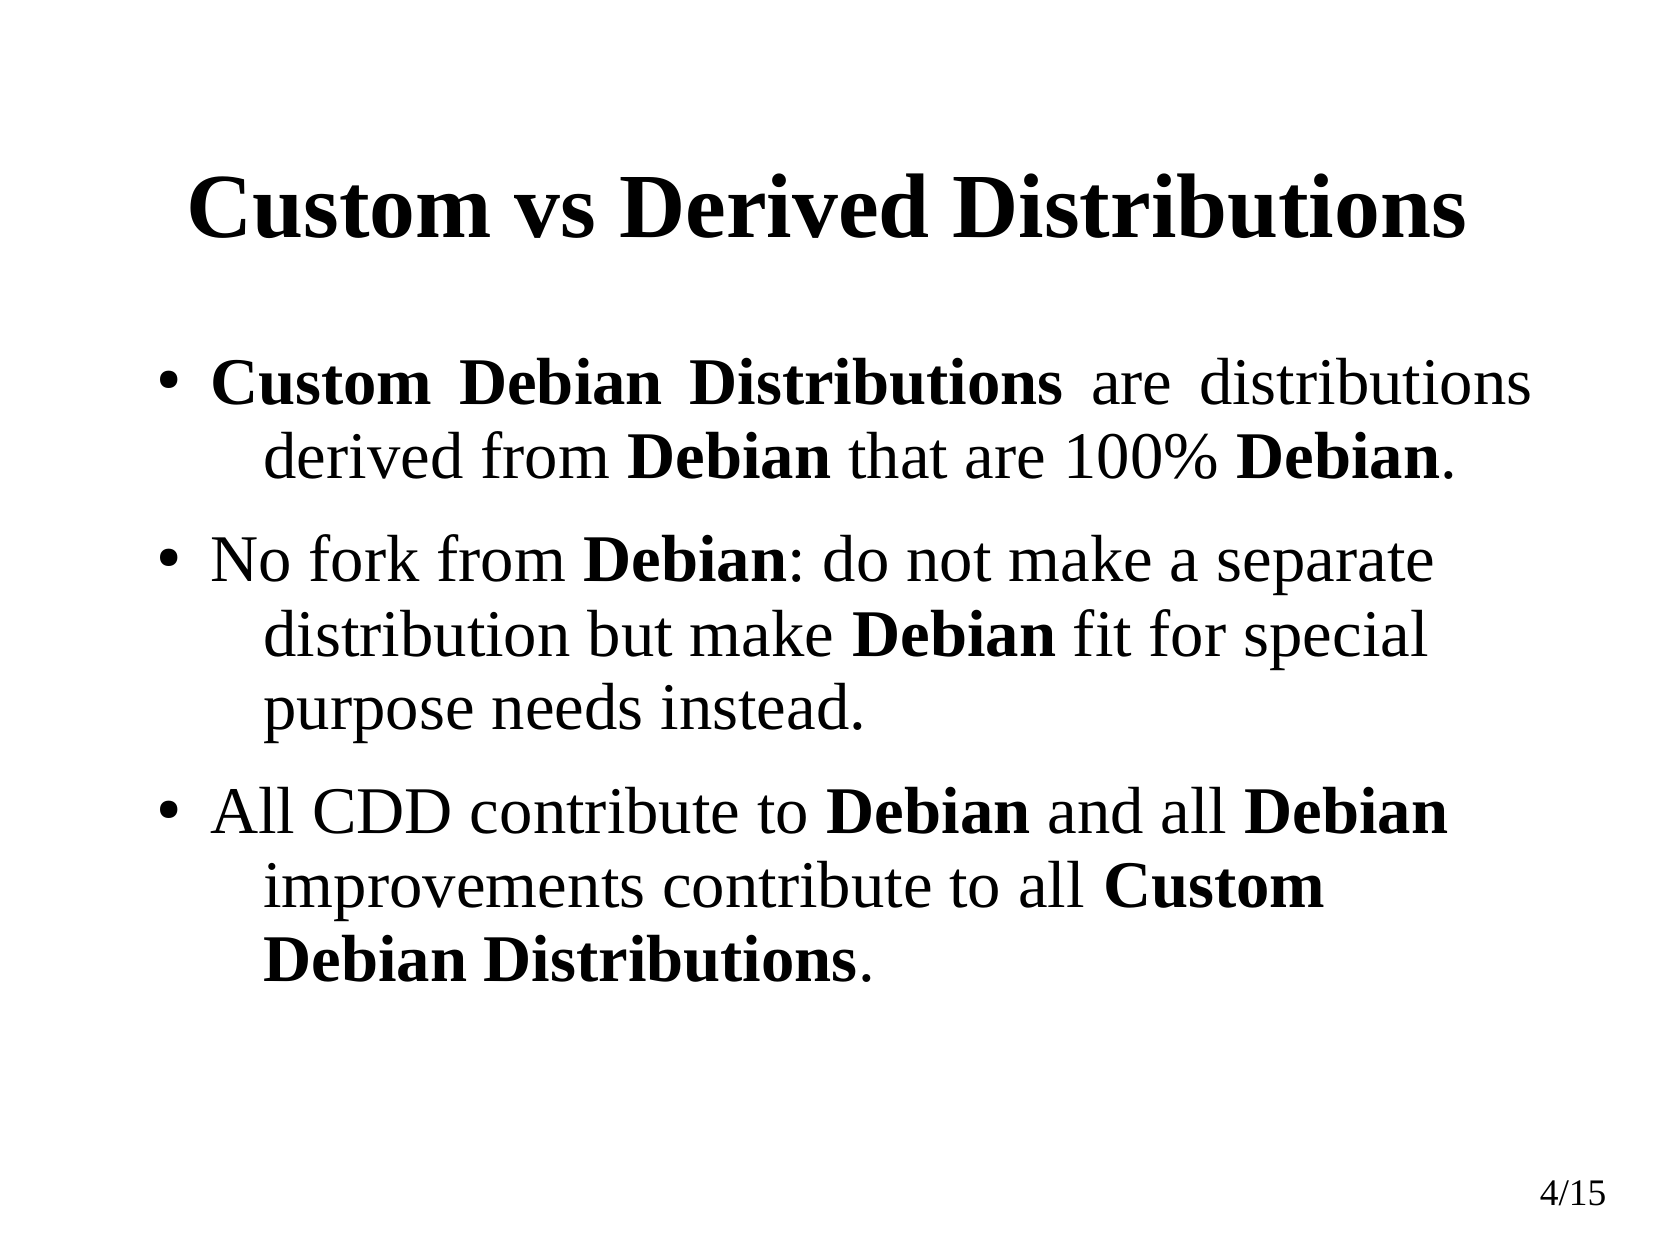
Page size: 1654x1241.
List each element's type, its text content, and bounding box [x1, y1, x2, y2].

list Custom Debian Distributions are distributions derived from Debian that are 100% Debian. No fork from Debian: do not make a separate distribution but make Debian fit for special purpose needs instead. All CDD contribute to Debian and all Debian improvements contribute to all Custom Debian Distributions. [121, 344, 1534, 1127]
title Custom vs Derived Distributions [121, 102, 1534, 311]
